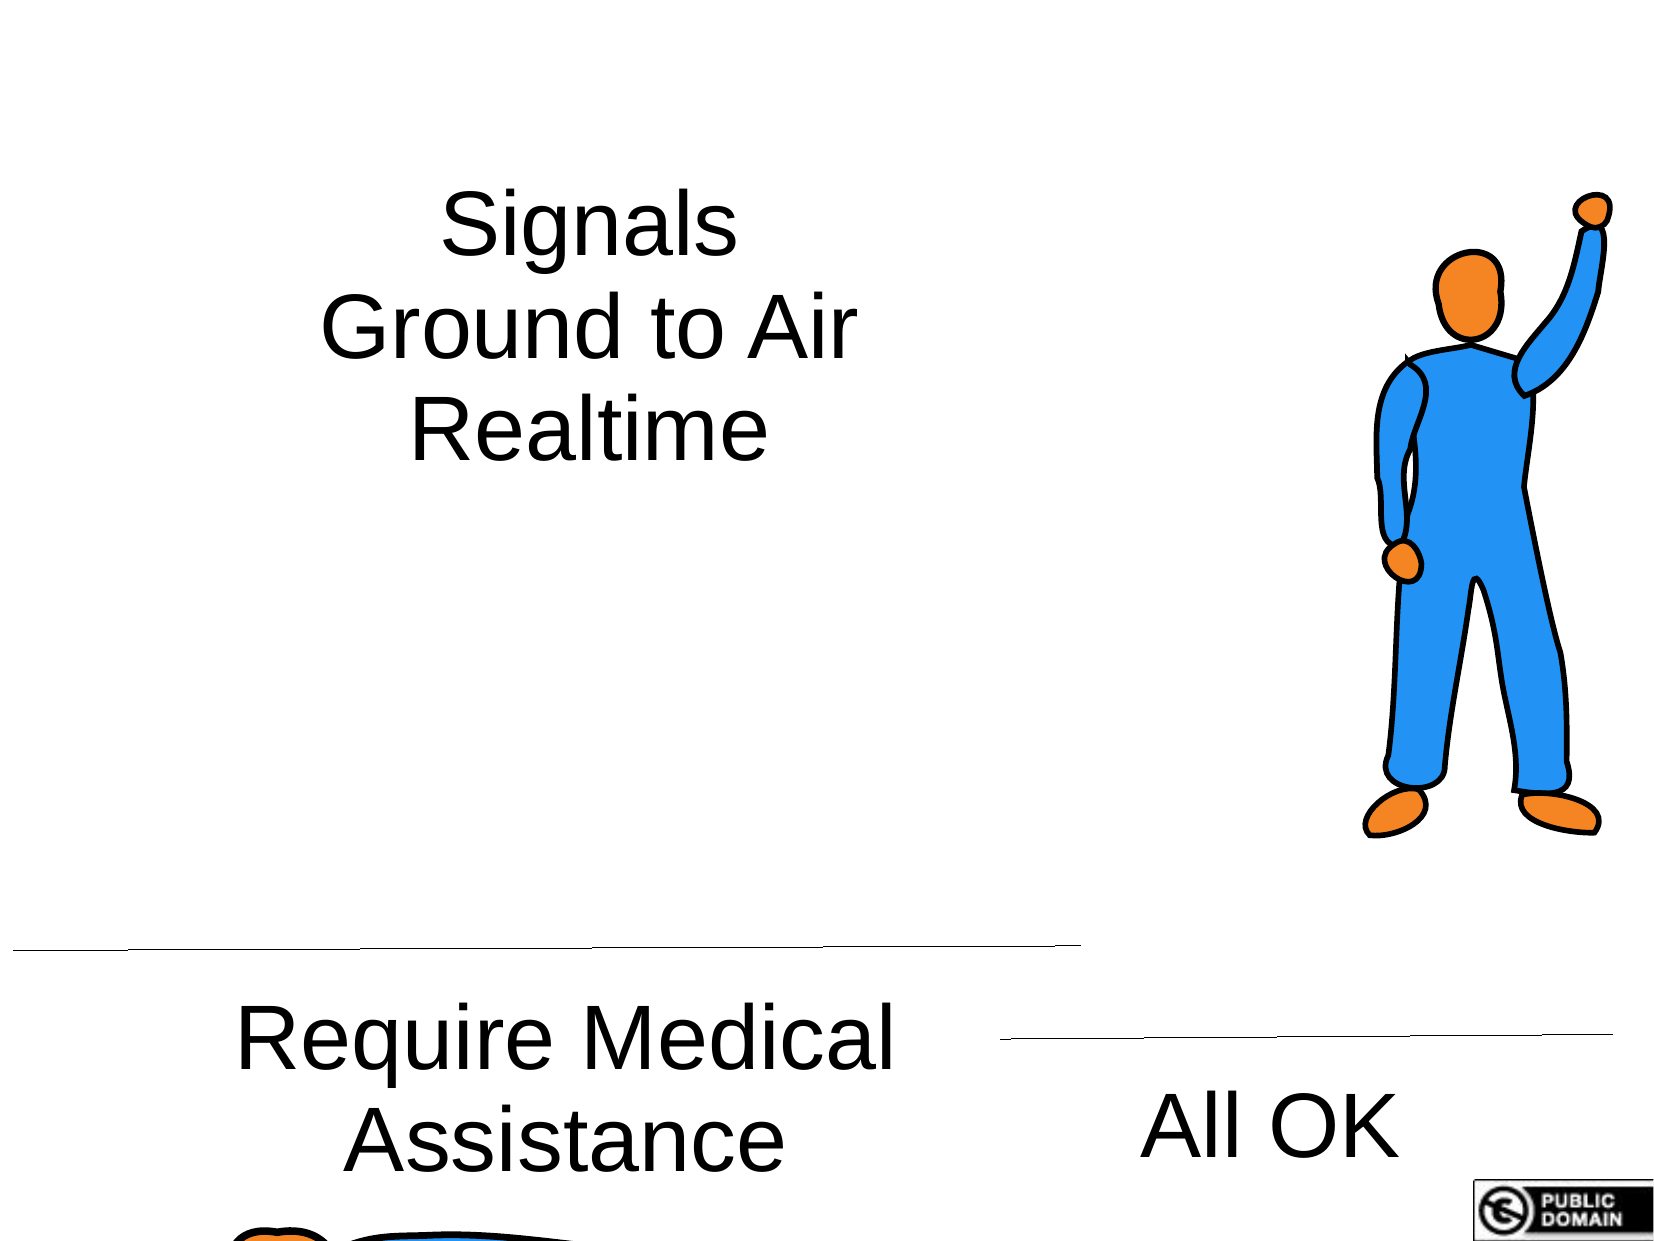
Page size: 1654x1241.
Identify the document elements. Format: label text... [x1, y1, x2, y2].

title Require Medical Assistance [40, 986, 1093, 1192]
title Signals Ground to Air Realtime [64, 172, 1115, 481]
picture [1114, 159, 1654, 1039]
picture [1473, 1179, 1654, 1241]
picture [79, 804, 980, 986]
picture [79, 1192, 980, 1241]
title All OK [926, 1046, 1615, 1205]
